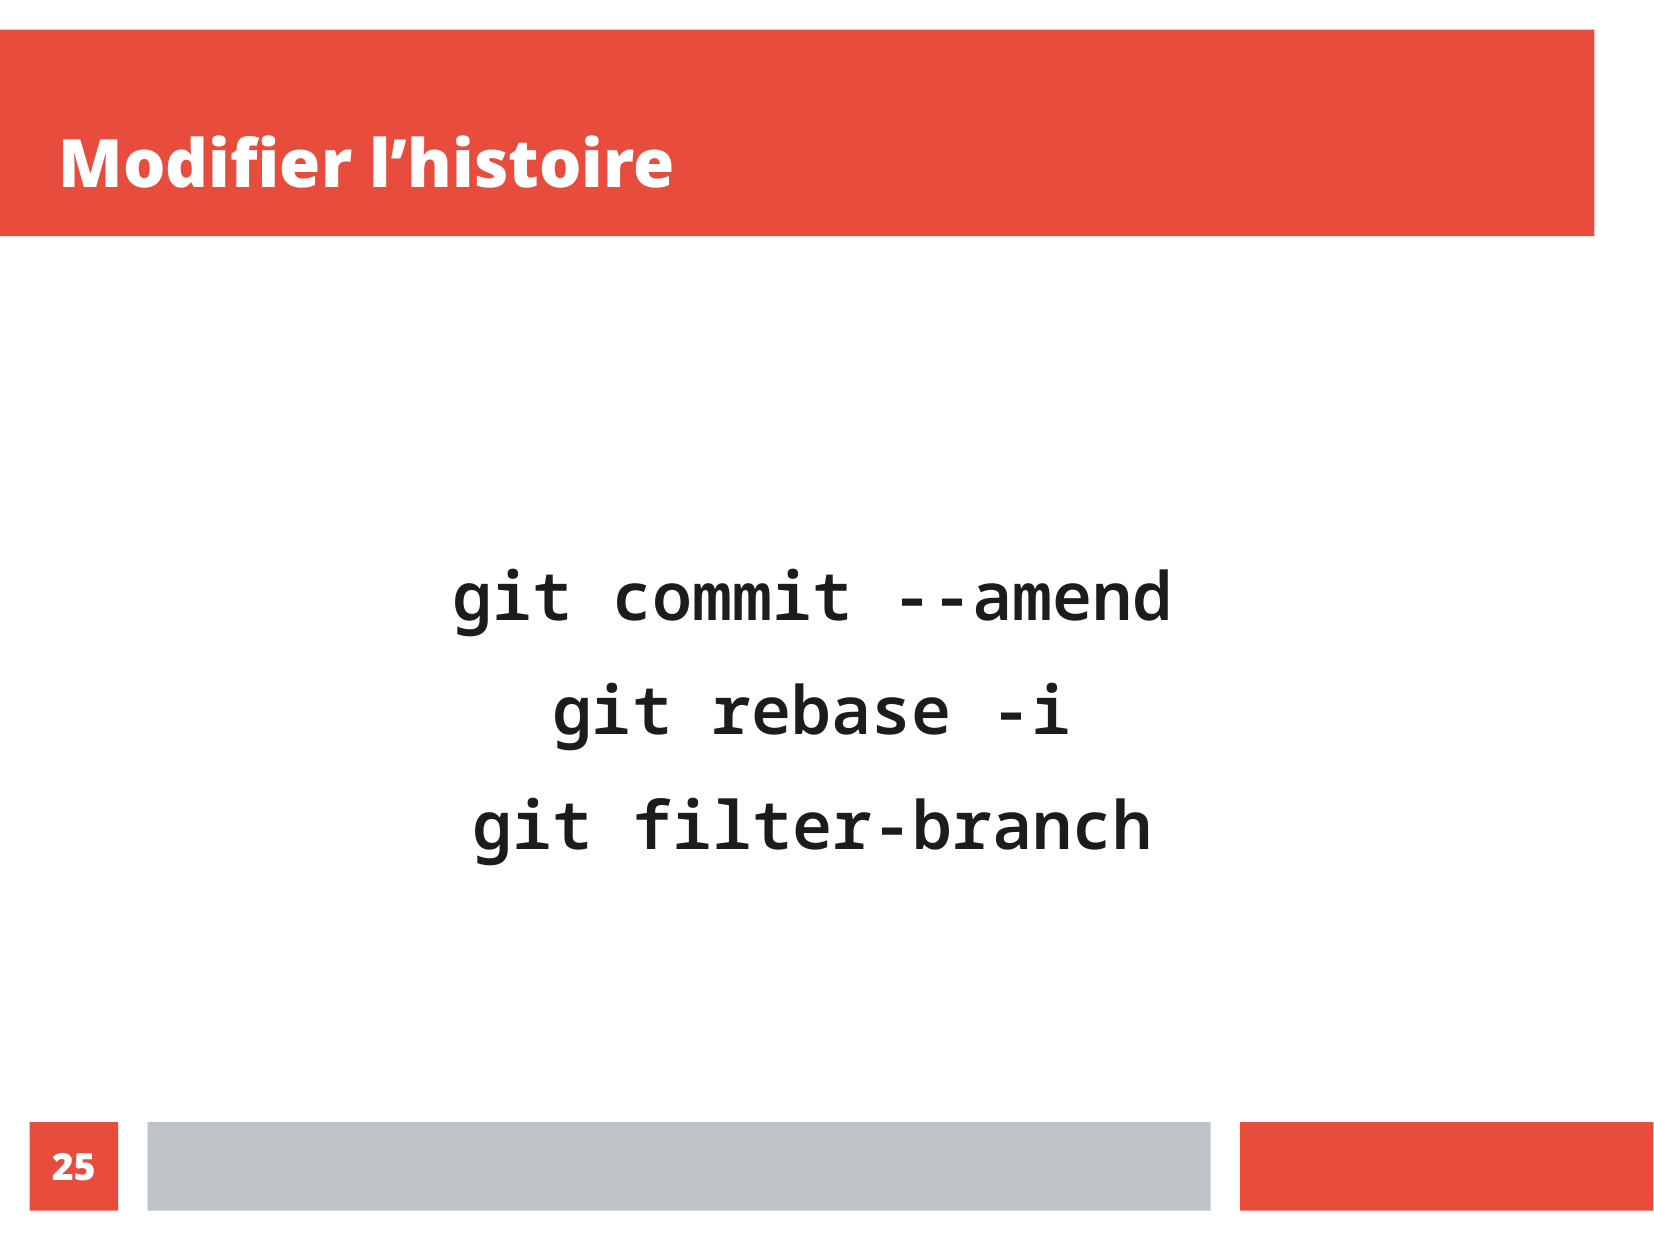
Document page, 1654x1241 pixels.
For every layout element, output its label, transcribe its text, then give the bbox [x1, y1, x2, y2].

title Modifier l’histoire [59, 59, 1595, 207]
list git commit --amend git rebase -i git filter-branch [59, 324, 1565, 1093]
